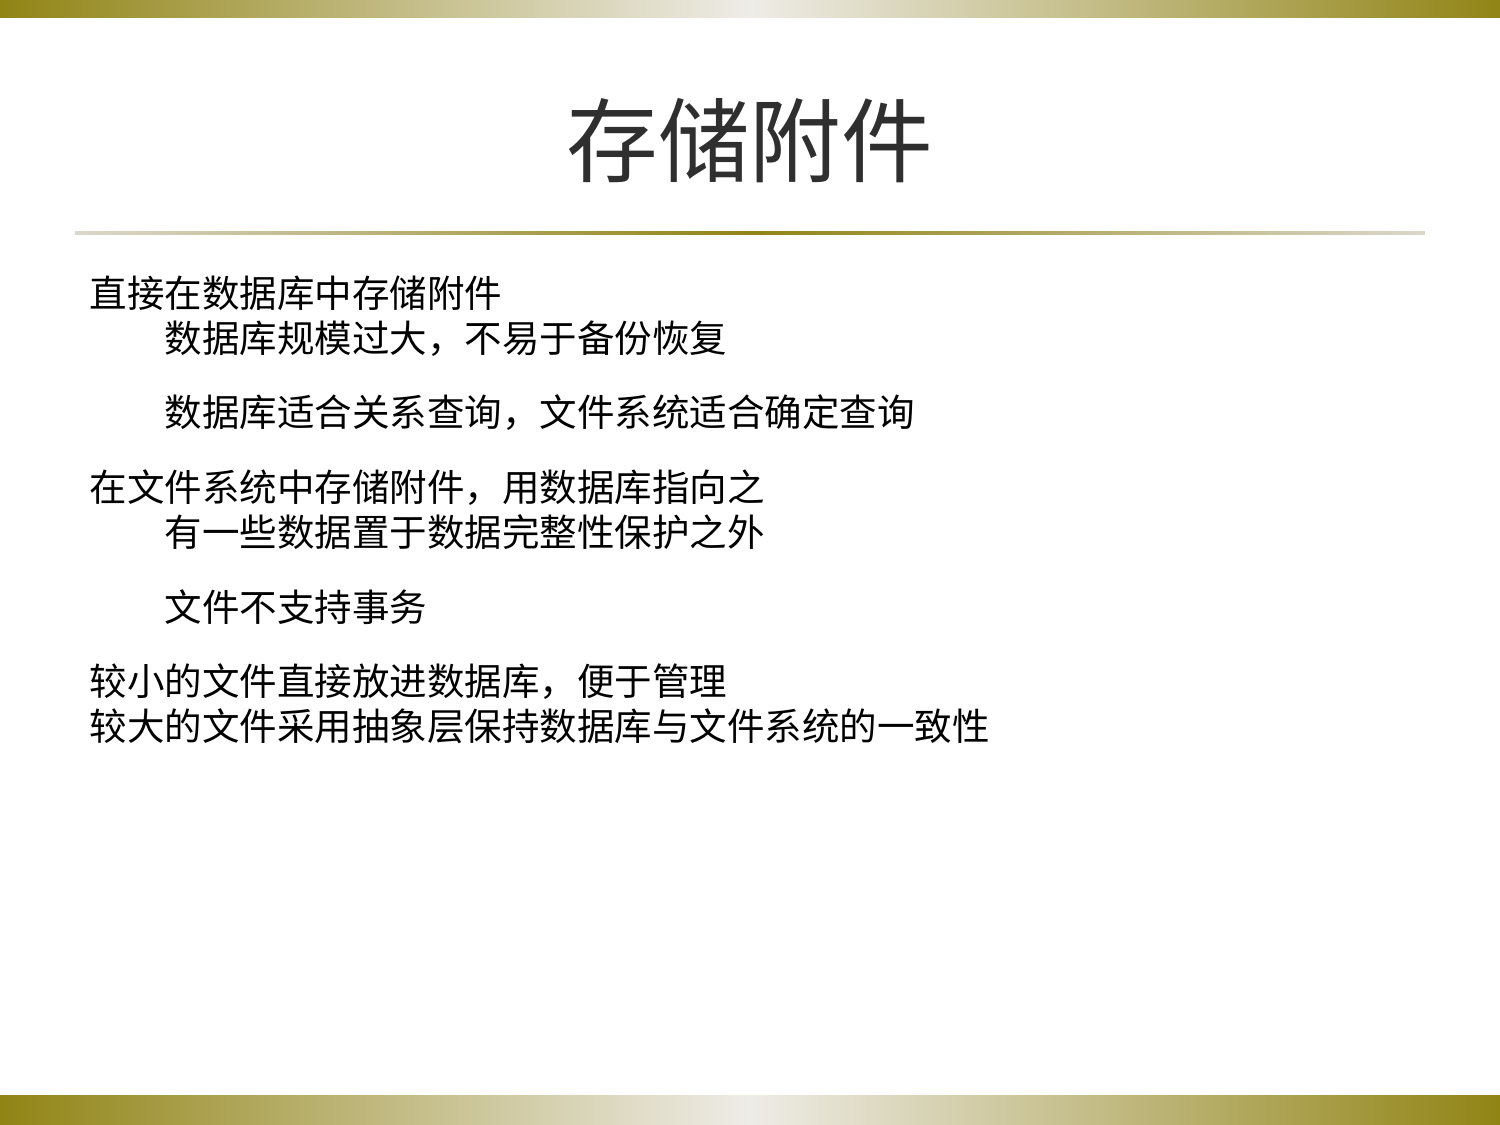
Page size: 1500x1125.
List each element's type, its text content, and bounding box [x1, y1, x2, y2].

title 存储附件 [75, 45, 1425, 233]
list 直接在数据库中存储附件 数据库规模过大，不易于备份恢复 数据库适合关系查询，文件系统适合确定查询 在文件系统中存储附件，用数据库指向之 有一些数据置于数据完整性保护之外 文件不支持事务 较小的文件直接放进数据库，便于管理 较大的文件采用抽象层保持数据库与文件系统的一致性 [75, 262, 1425, 1032]
